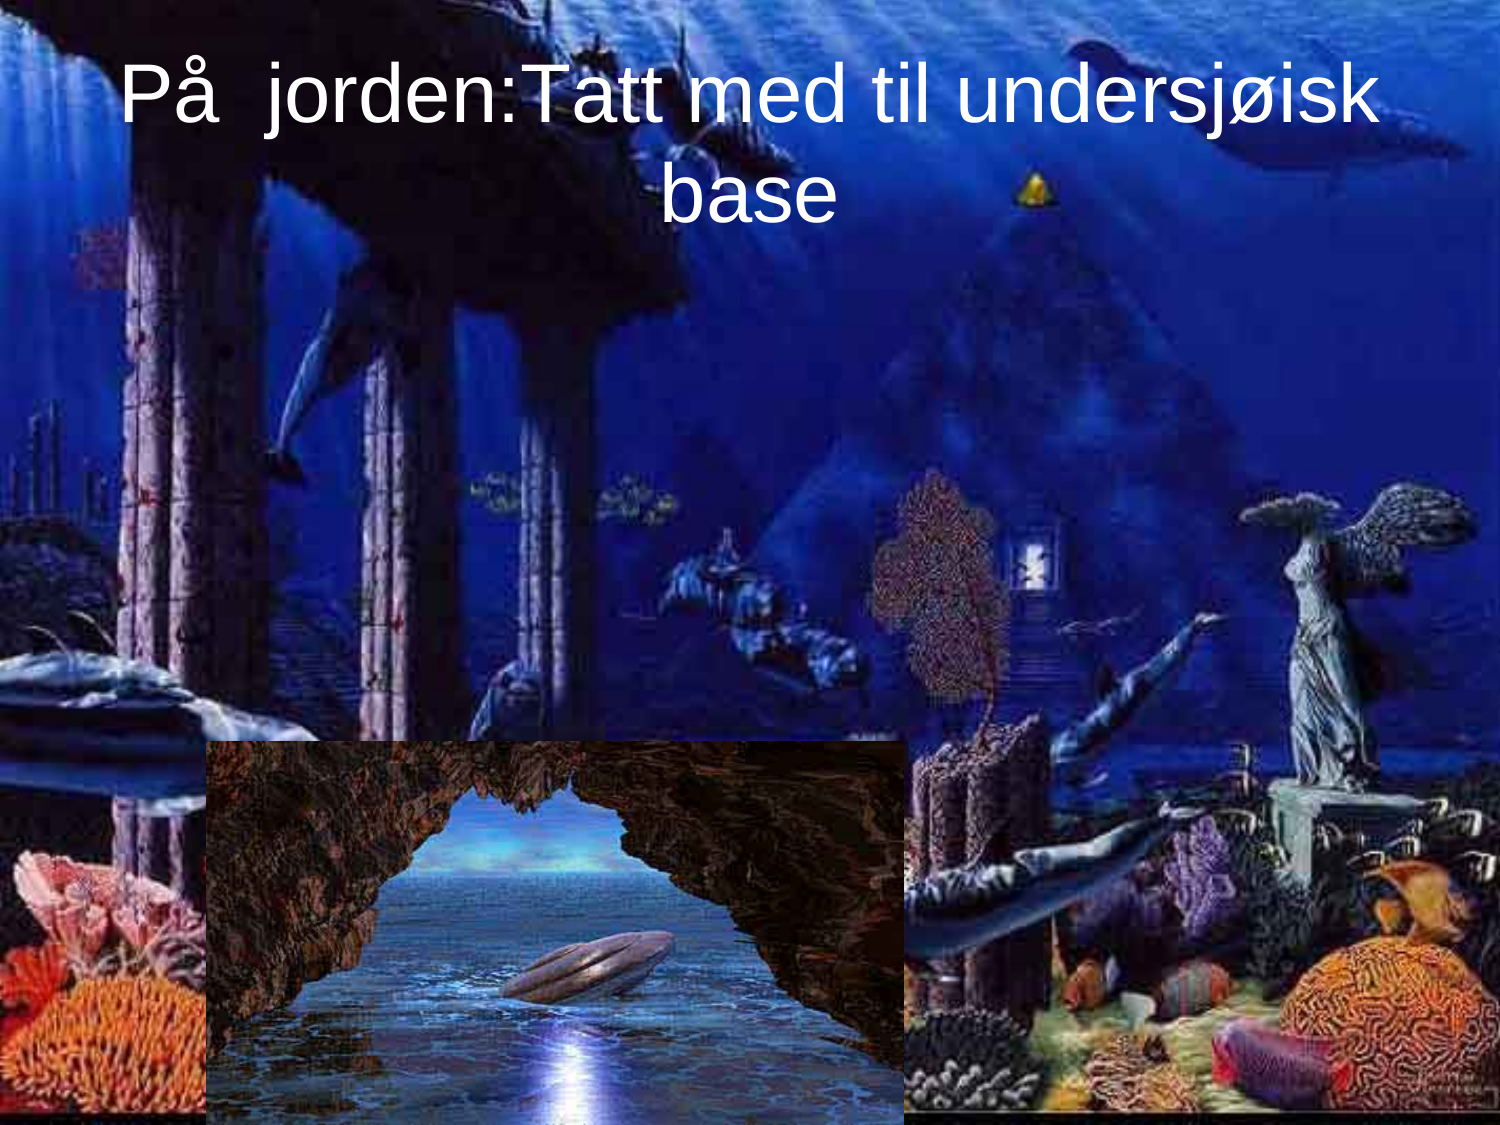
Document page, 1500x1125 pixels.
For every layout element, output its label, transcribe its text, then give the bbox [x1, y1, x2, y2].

title På jorden:Tatt med til undersjøisk base [75, 45, 1426, 233]
picture [0, 0, 1500, 1125]
